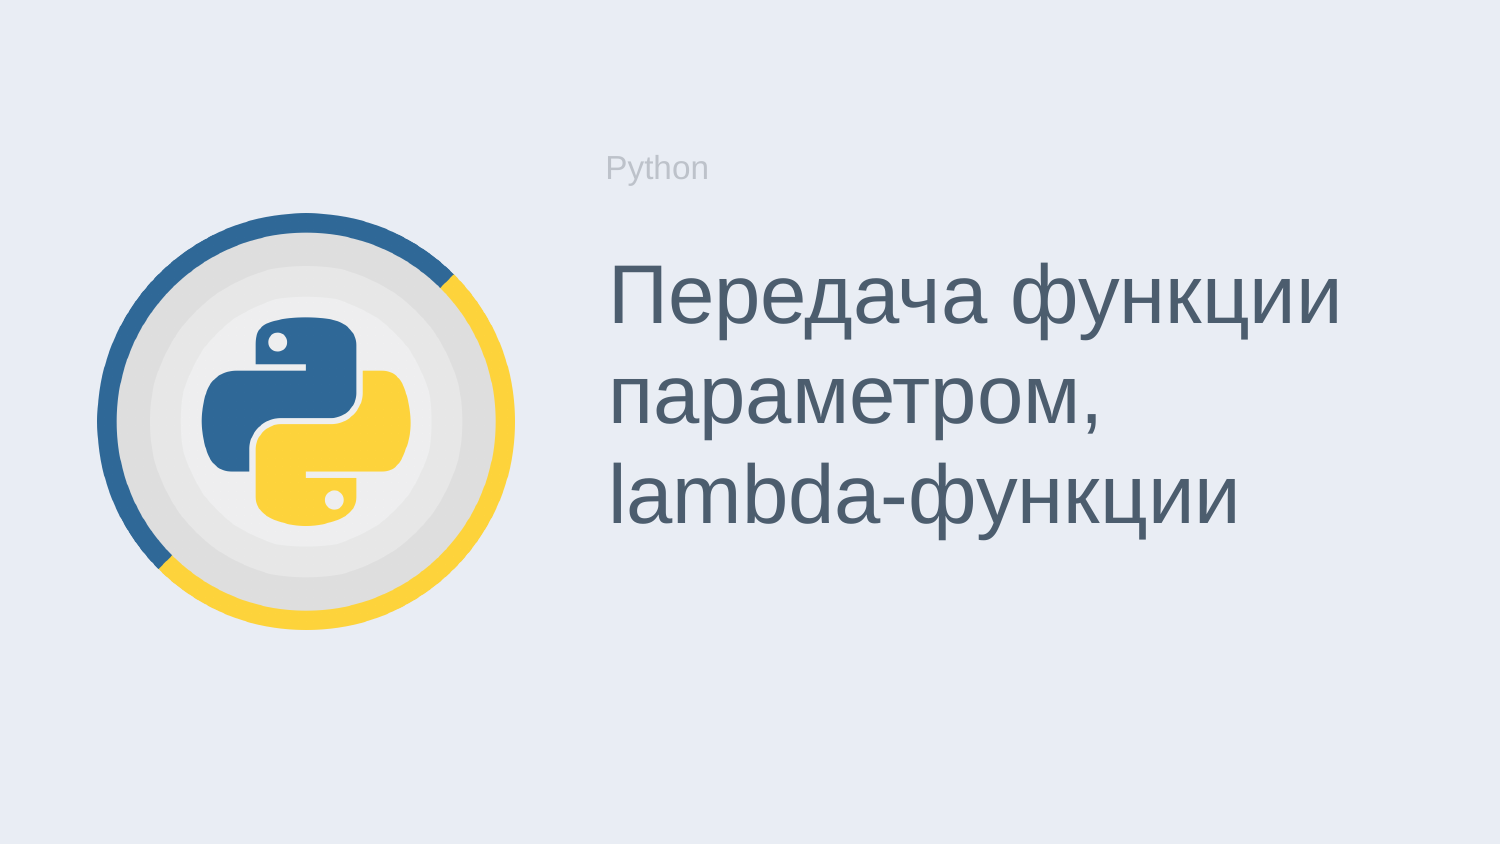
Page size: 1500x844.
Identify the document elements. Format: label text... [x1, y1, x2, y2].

picture [97, 213, 515, 630]
text_box Передача функции параметром, lambda-функции [603, 235, 1423, 608]
title Python [601, 141, 1182, 188]
